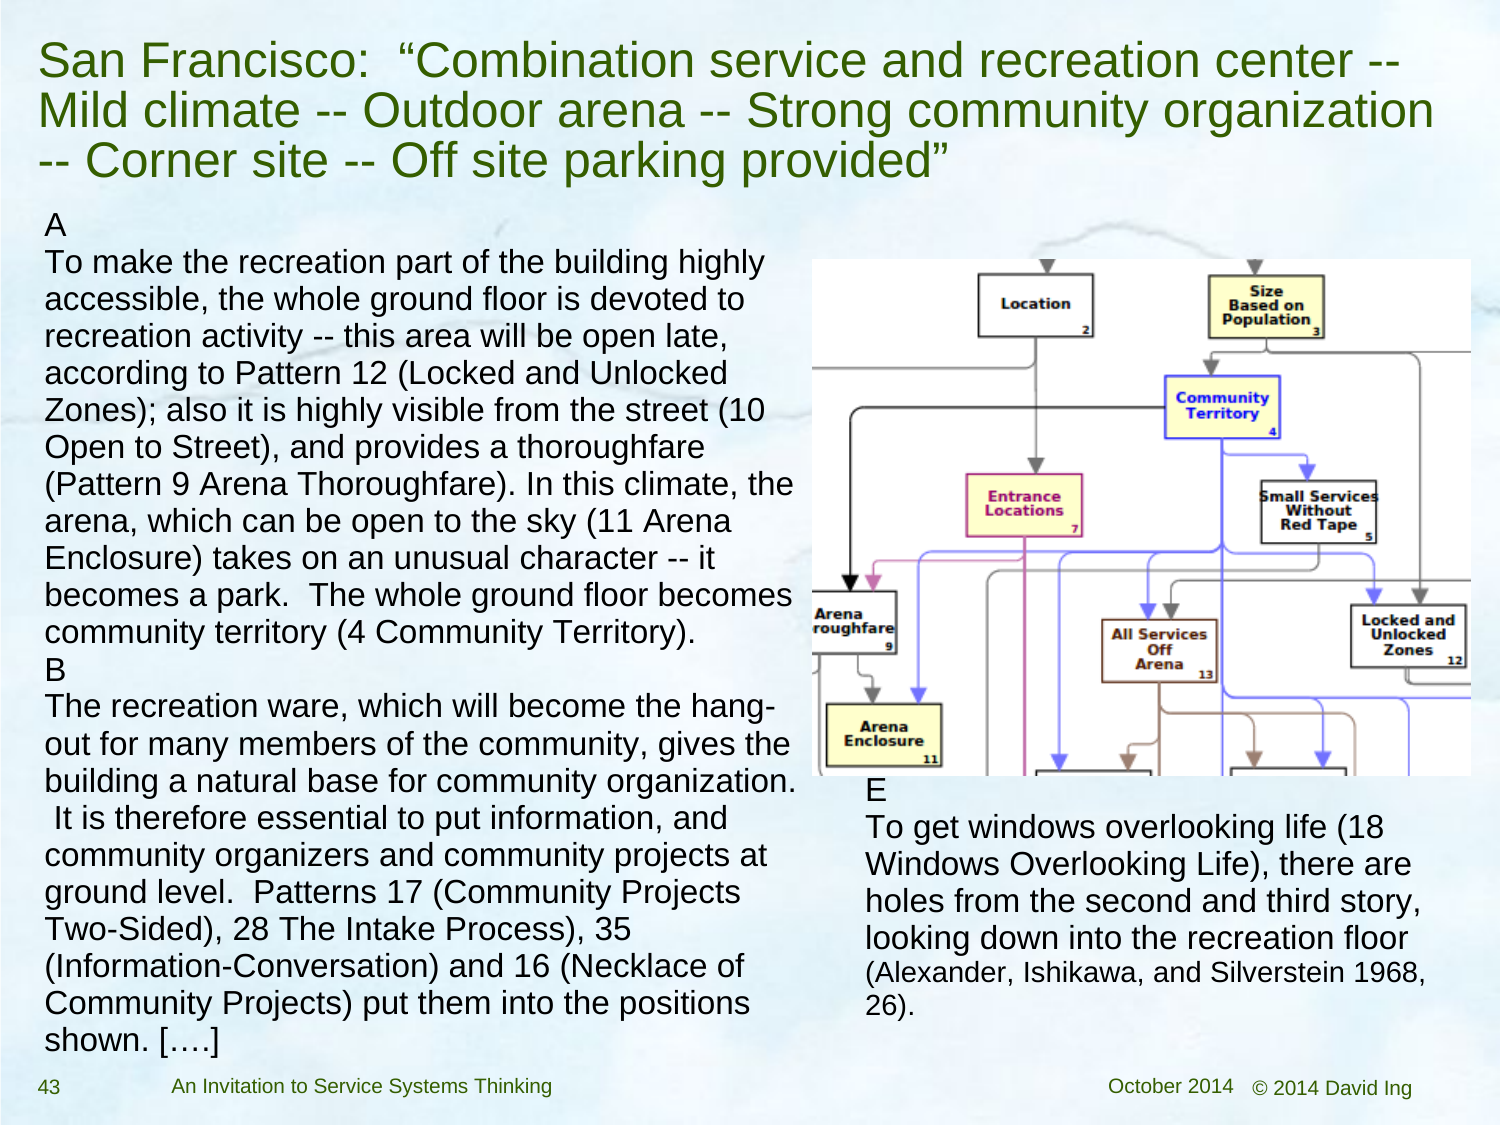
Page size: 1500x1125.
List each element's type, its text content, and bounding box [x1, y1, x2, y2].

text_box E To get windows overlooking life (18 Windows Overlooking Life), there are holes from the second and third story, looking down into the recreation floor (Alexander, Ishikawa, and Silverstein 1968, 26). [850, 763, 1465, 1063]
title San Francisco: “Combination service and recreation center -- Mild climate -- Outdoor arena -- Strong community organization -- Corner site -- Off site parking provided” [37, 37, 1463, 196]
text_box A To make the recreation part of the building highly accessible, the whole ground floor is devoted to recreation activity -- this area will be open late, according to Pattern 12 (Locked and Unlocked Zones); also it is highly visible from the street (10 Open to Street), and provides a thoroughfare (Pattern 9 Arena Thoroughfare). In this climate, the arena, which can be open to the sky (11 Arena Enclosure) takes on an unusual character -- it becomes a park. The whole ground floor becomes community territory (4 Community Territory). B The recreation ware, which will become the hang-out for many members of the community, gives the building a natural base for community organization. It is therefore essential to put information, and community organizers and community projects at ground level. Patterns 17 (Community Projects Two-Sided), 28 The Intake Process), 35 (Information-Conversation) and 16 (Necklace of Community Projects) put them into the positions shown. [….] [29, 199, 821, 1077]
picture [0, 0, 1500, 1125]
